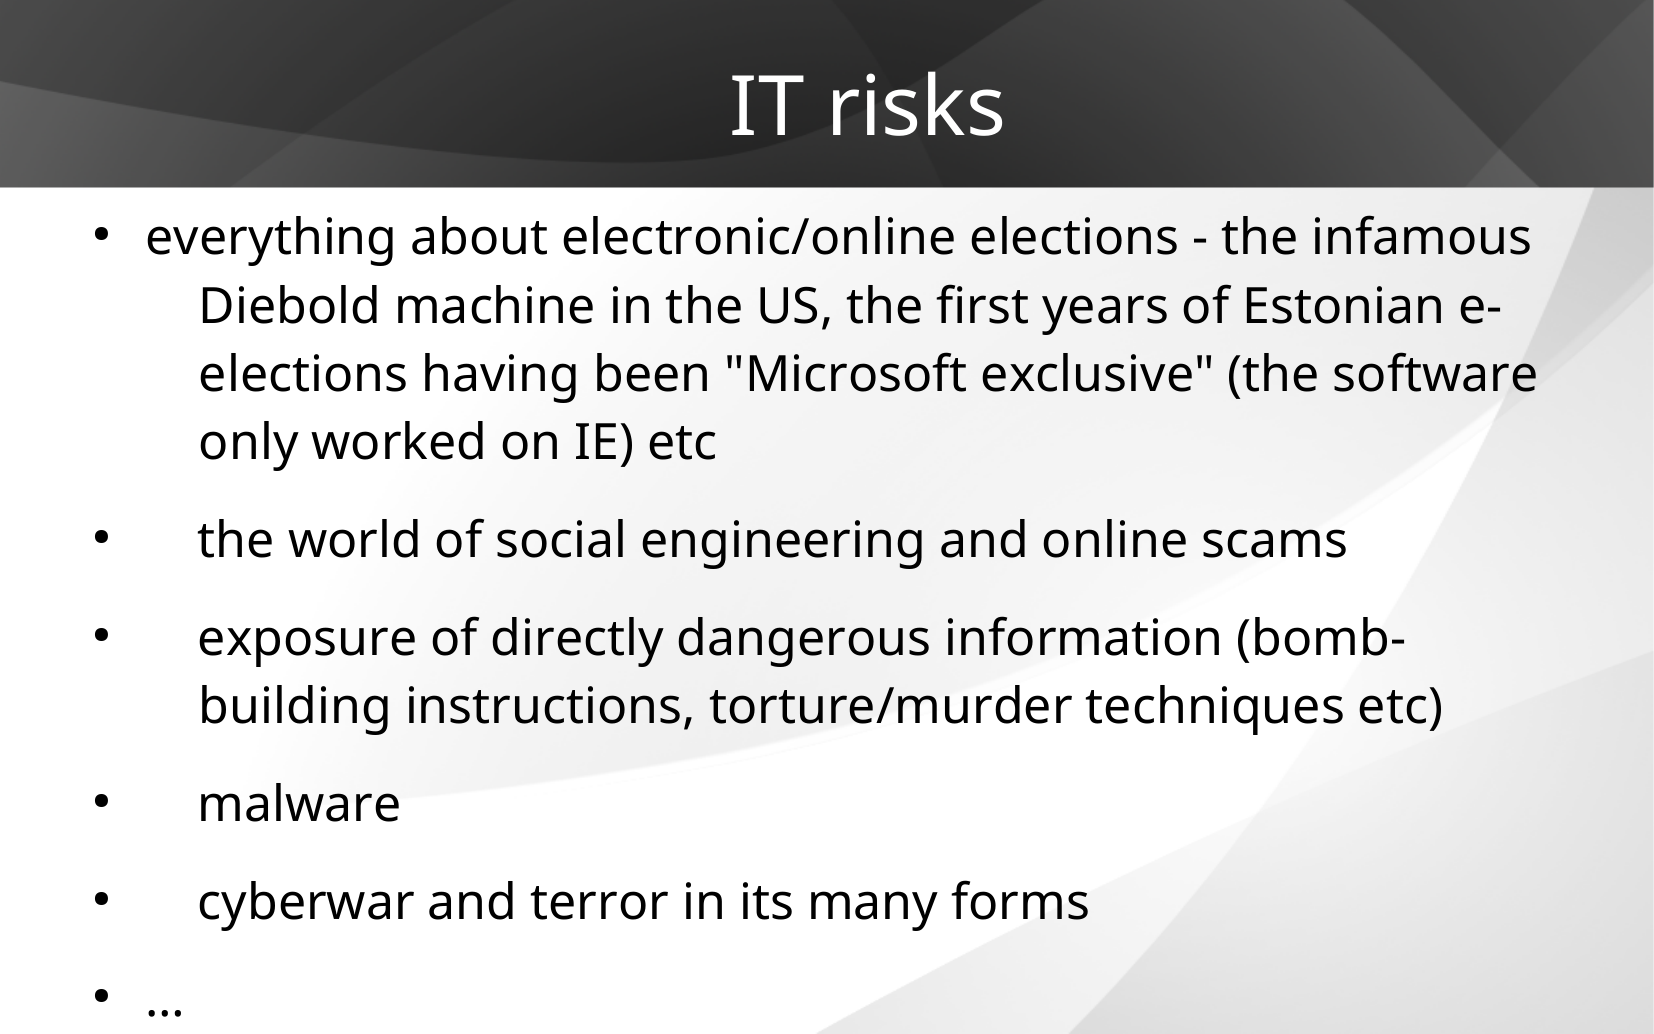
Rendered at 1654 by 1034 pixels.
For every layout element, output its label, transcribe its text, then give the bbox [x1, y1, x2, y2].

title IT risks [124, 0, 1613, 208]
list everything about electronic/online elections - the infamous Diebold machine in the US, the first years of Estonian e-elections having been "Microsoft exclusive" (the software only worked on IE) etc the world of social engineering and online scams exposure of directly dangerous information (bomb-building instructions, torture/murder techniques etc) malware cyberwar and terror in its many forms … [57, 201, 1595, 1010]
picture [0, 0, 1654, 1034]
